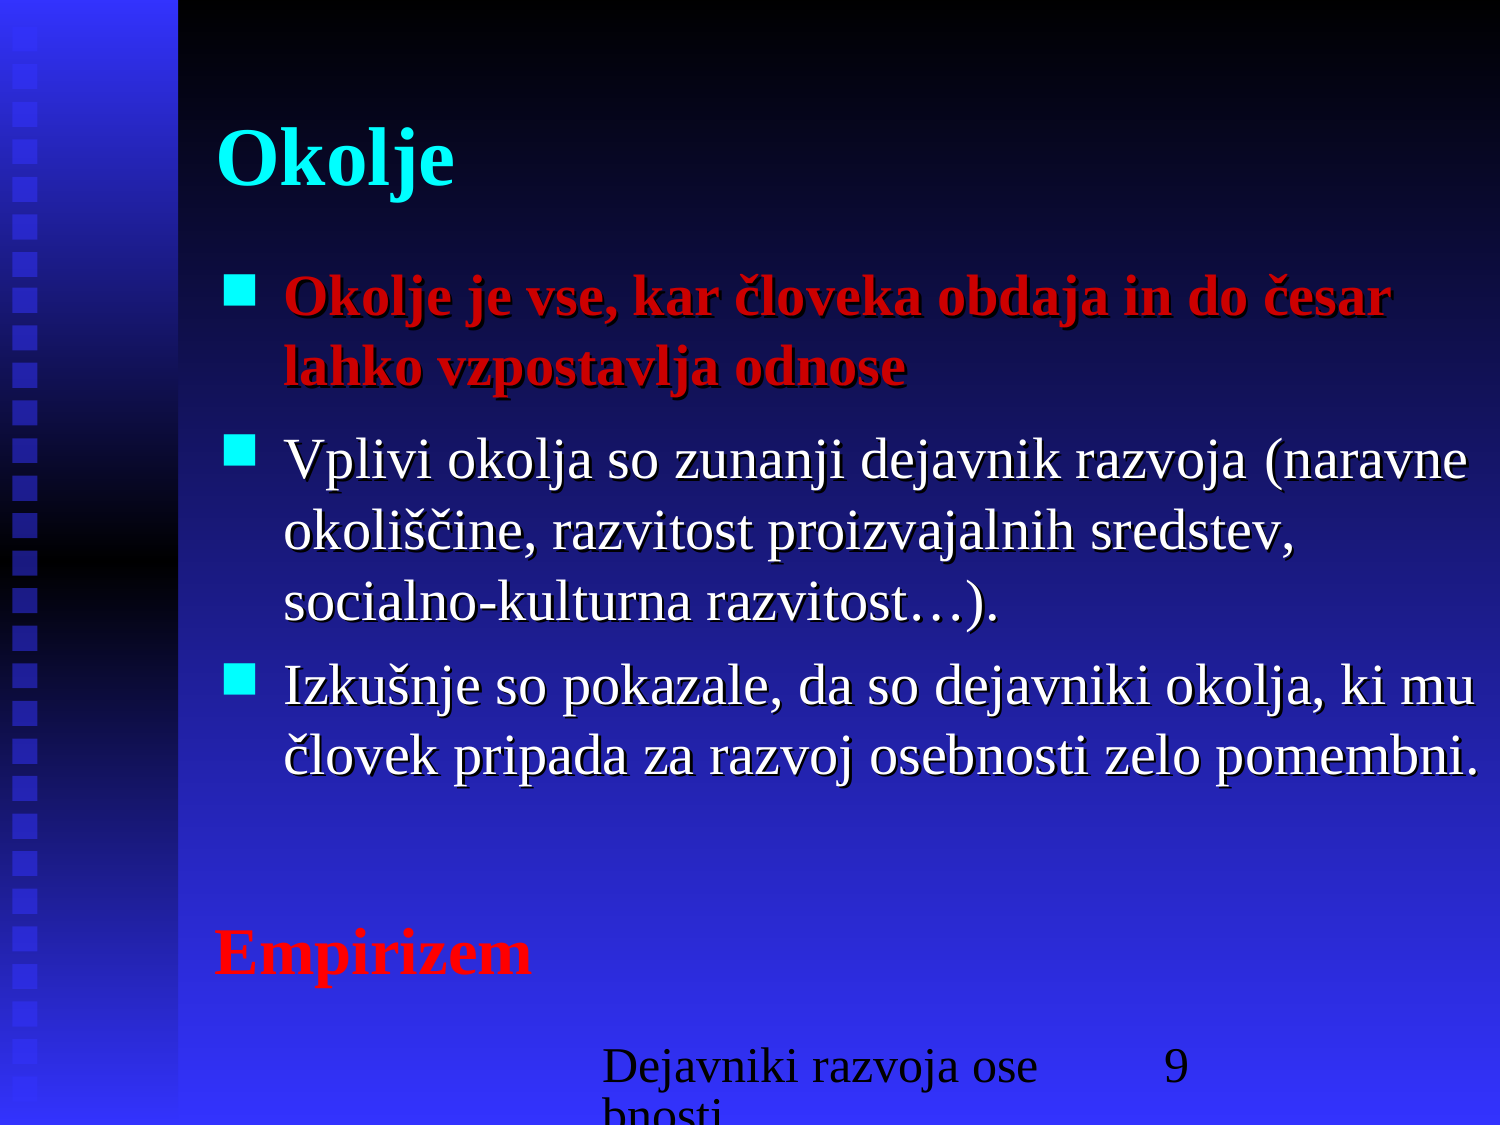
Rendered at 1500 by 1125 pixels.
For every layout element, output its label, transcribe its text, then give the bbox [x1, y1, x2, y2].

text_box Empirizem [200, 899, 726, 996]
title Okolje [200, 87, 1476, 217]
list Okolje je vse, kar človeka obdaja in do česar lahko vzpostavlja odnose Vplivi okolja so zunanji dejavnik razvoja (naravne okoliščine, razvitost proizvajalnih sredstev, socialno-kulturna razvitost…). Izkušnje so pokazale, da so dejavniki okolja, ki mu človek pripada za razvoj osebnosti zelo pomembni. [212, 249, 1500, 1048]
